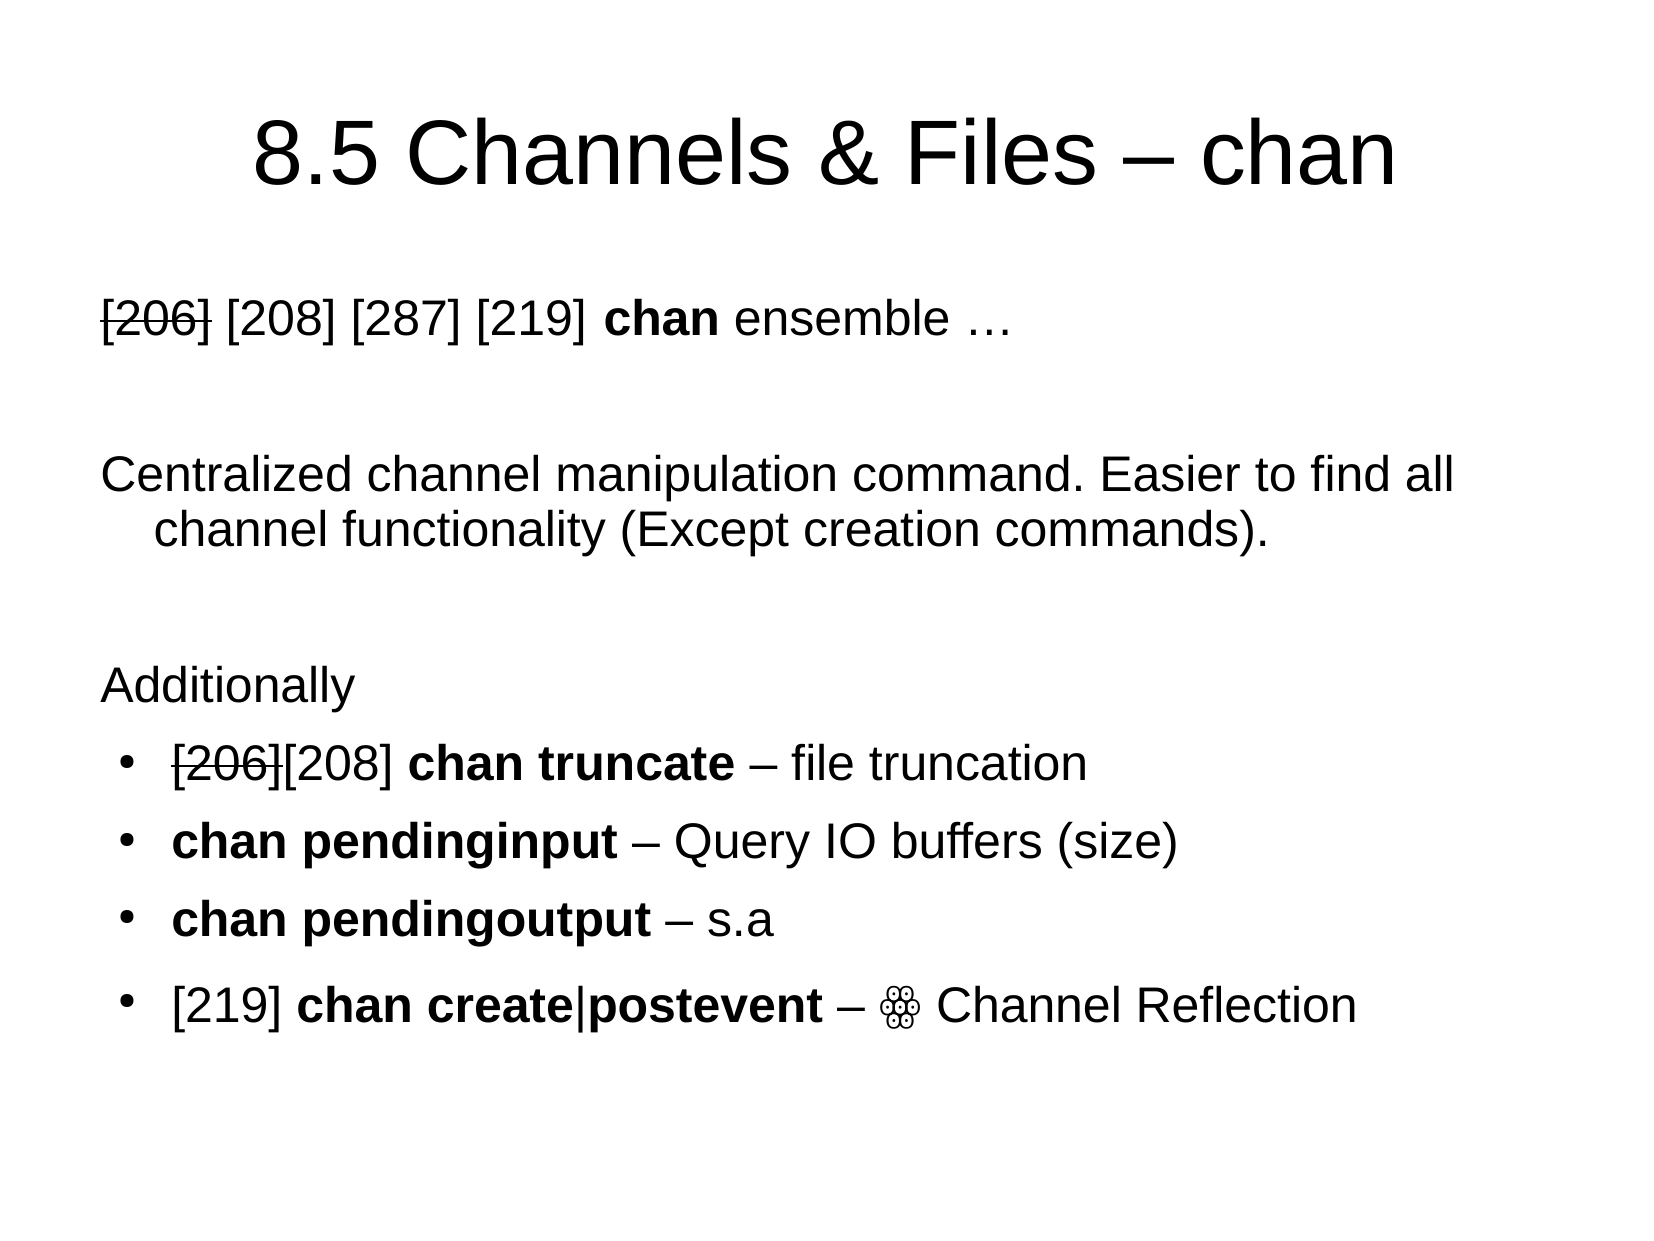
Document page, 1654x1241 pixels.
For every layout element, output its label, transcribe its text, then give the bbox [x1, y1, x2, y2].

title 8.5 Channels & Files – chan [82, 56, 1571, 250]
list [206] [208] [287] [219] chan ensemble … Centralized channel manipulation command. Easier to find all channel functionality (Except creation commands). Additionally [206][208] chan truncate – file truncation chan pendinginput – Query IO buffers (size) chan pendingoutput – s.a [219] chan create|postevent – ꙮ Channel Reflection [82, 290, 1571, 1201]
